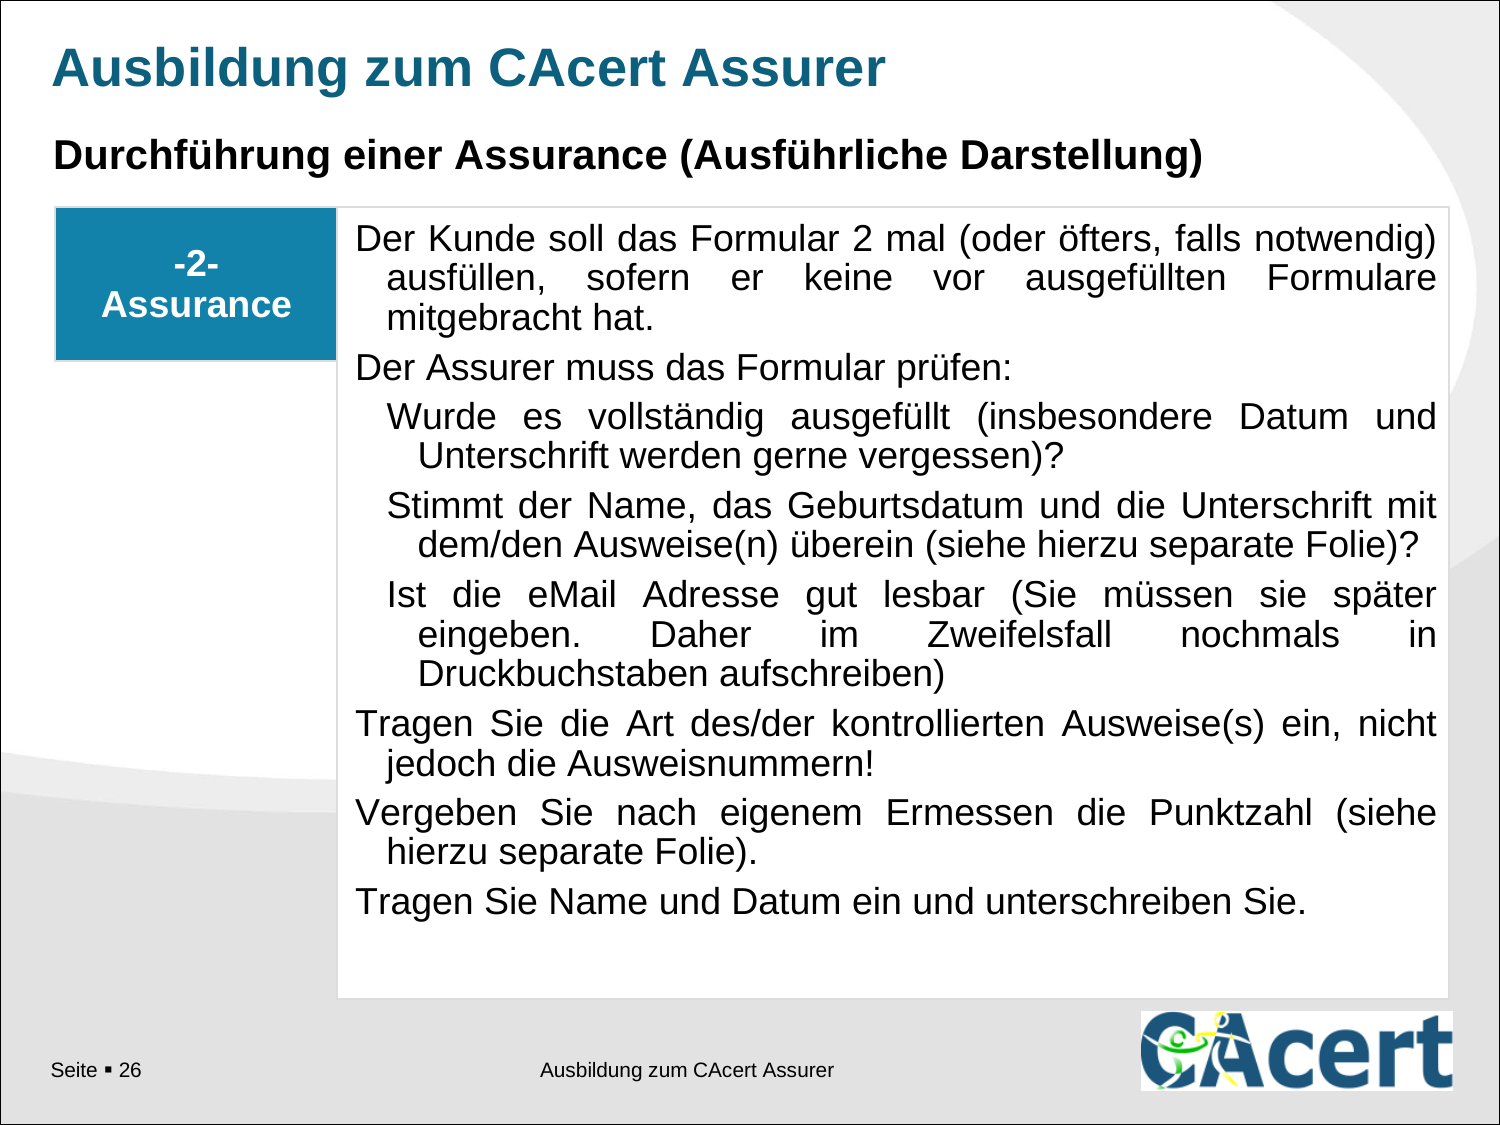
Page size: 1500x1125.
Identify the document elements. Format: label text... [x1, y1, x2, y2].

text_box Durchführung einer Assurance (Ausführliche Darstellung) [53, 125, 1451, 185]
text_box -2- Assurance [55, 207, 337, 361]
picture [1, 1, 1499, 1124]
text_box Der Kunde soll das Formular 2 mal (oder öfters, falls notwendig) ausfüllen, sofern er keine vor ausgefüllten Formulare mitgebracht hat. Der Assurer muss das Formular prüfen: Wurde es vollständig ausgefüllt (insbesondere Datum und Unterschrift werden gerne vergessen)? Stimmt der Name, das Geburtsdatum und die Unterschrift mit dem/den Ausweise(n) überein (siehe hierzu separate Folie)? Ist die eMail Adresse gut lesbar (Sie müssen sie später eingeben. Daher im Zweifelsfall nochmals in Druckbuchstaben aufschreiben) Tragen Sie die Art des/der kontrollierten Ausweise(s) ein, nicht jedoch die Ausweisnummern! Vergeben Sie nach eigenem Ermessen die Punktzahl (siehe hierzu separate Folie). Tragen Sie Name und Datum ein und unterschreiben Sie. [337, 207, 1450, 1000]
title Ausbildung zum CAcert Assurer [51, 19, 1450, 118]
